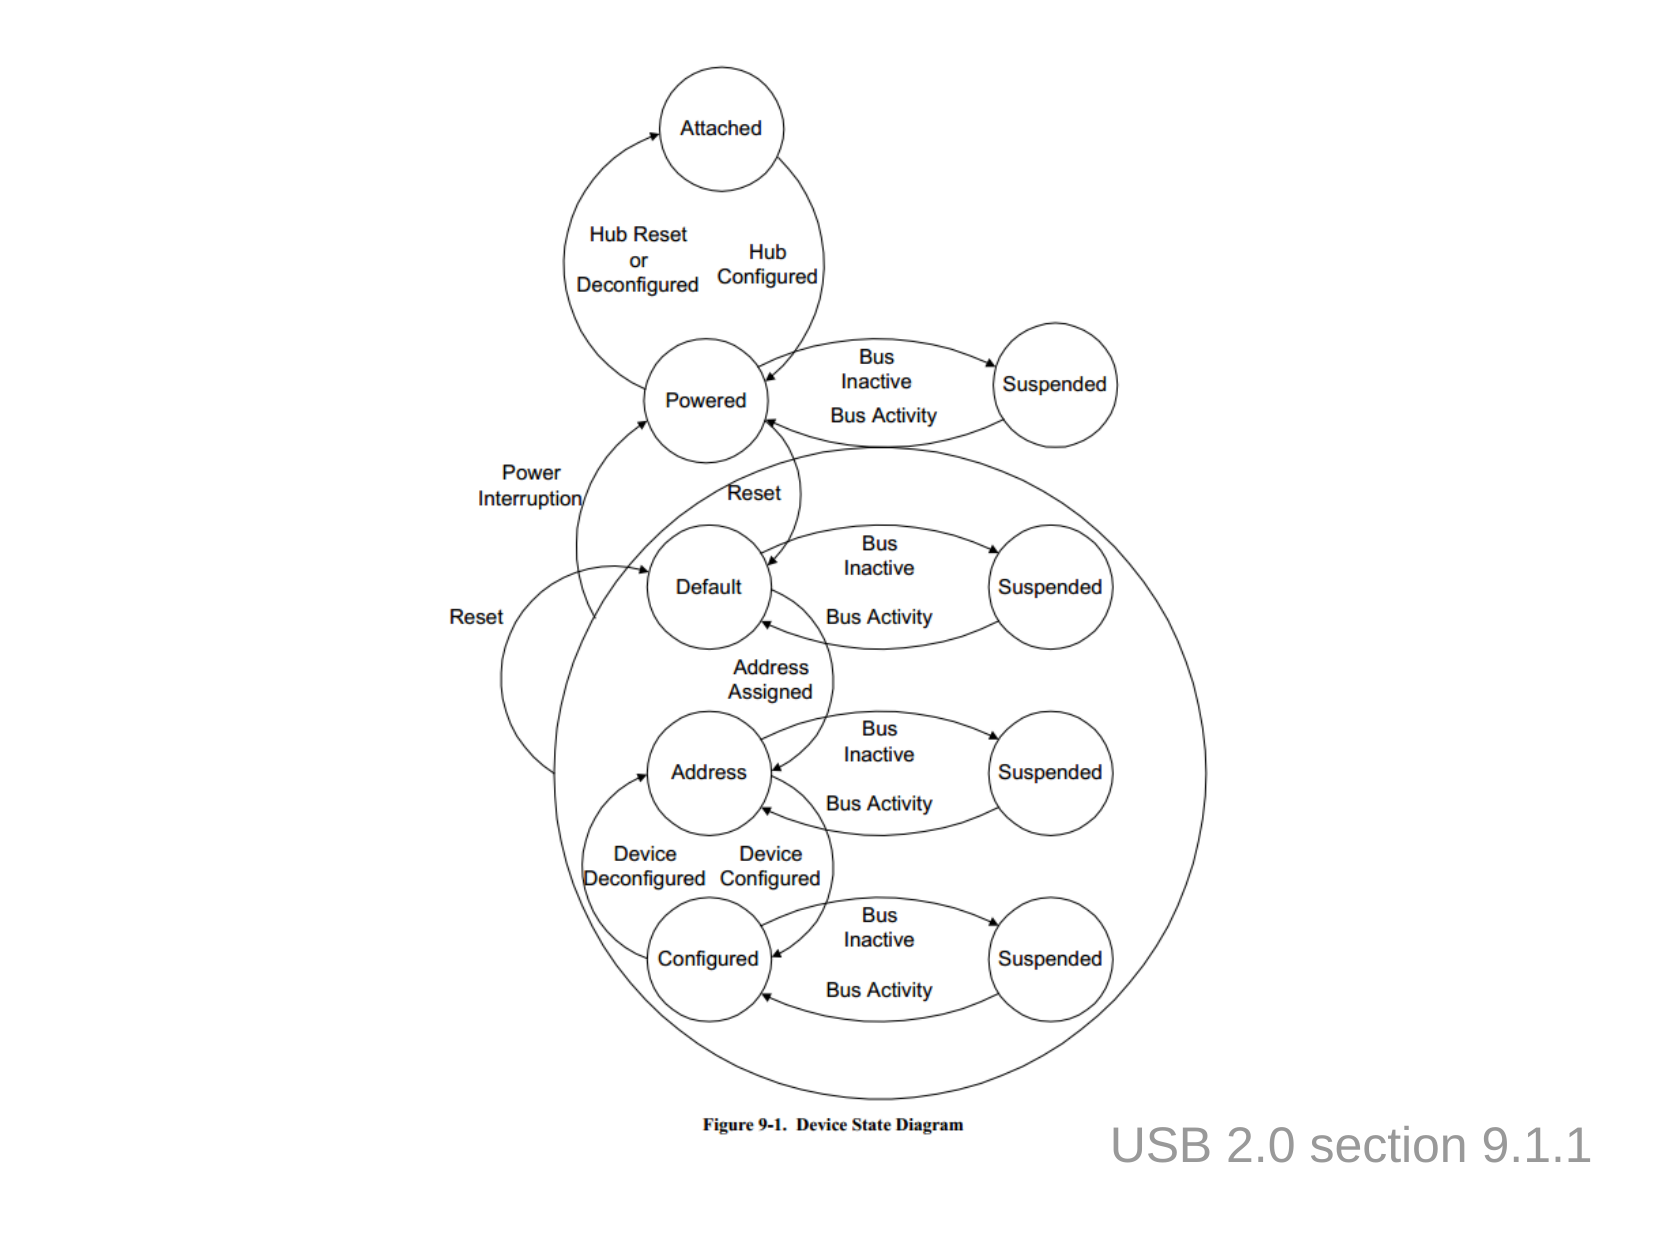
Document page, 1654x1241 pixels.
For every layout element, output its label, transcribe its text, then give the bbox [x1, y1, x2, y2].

text_box USB 2.0 section 9.1.1 [1095, 1110, 1621, 1192]
picture [425, 59, 1231, 1151]
